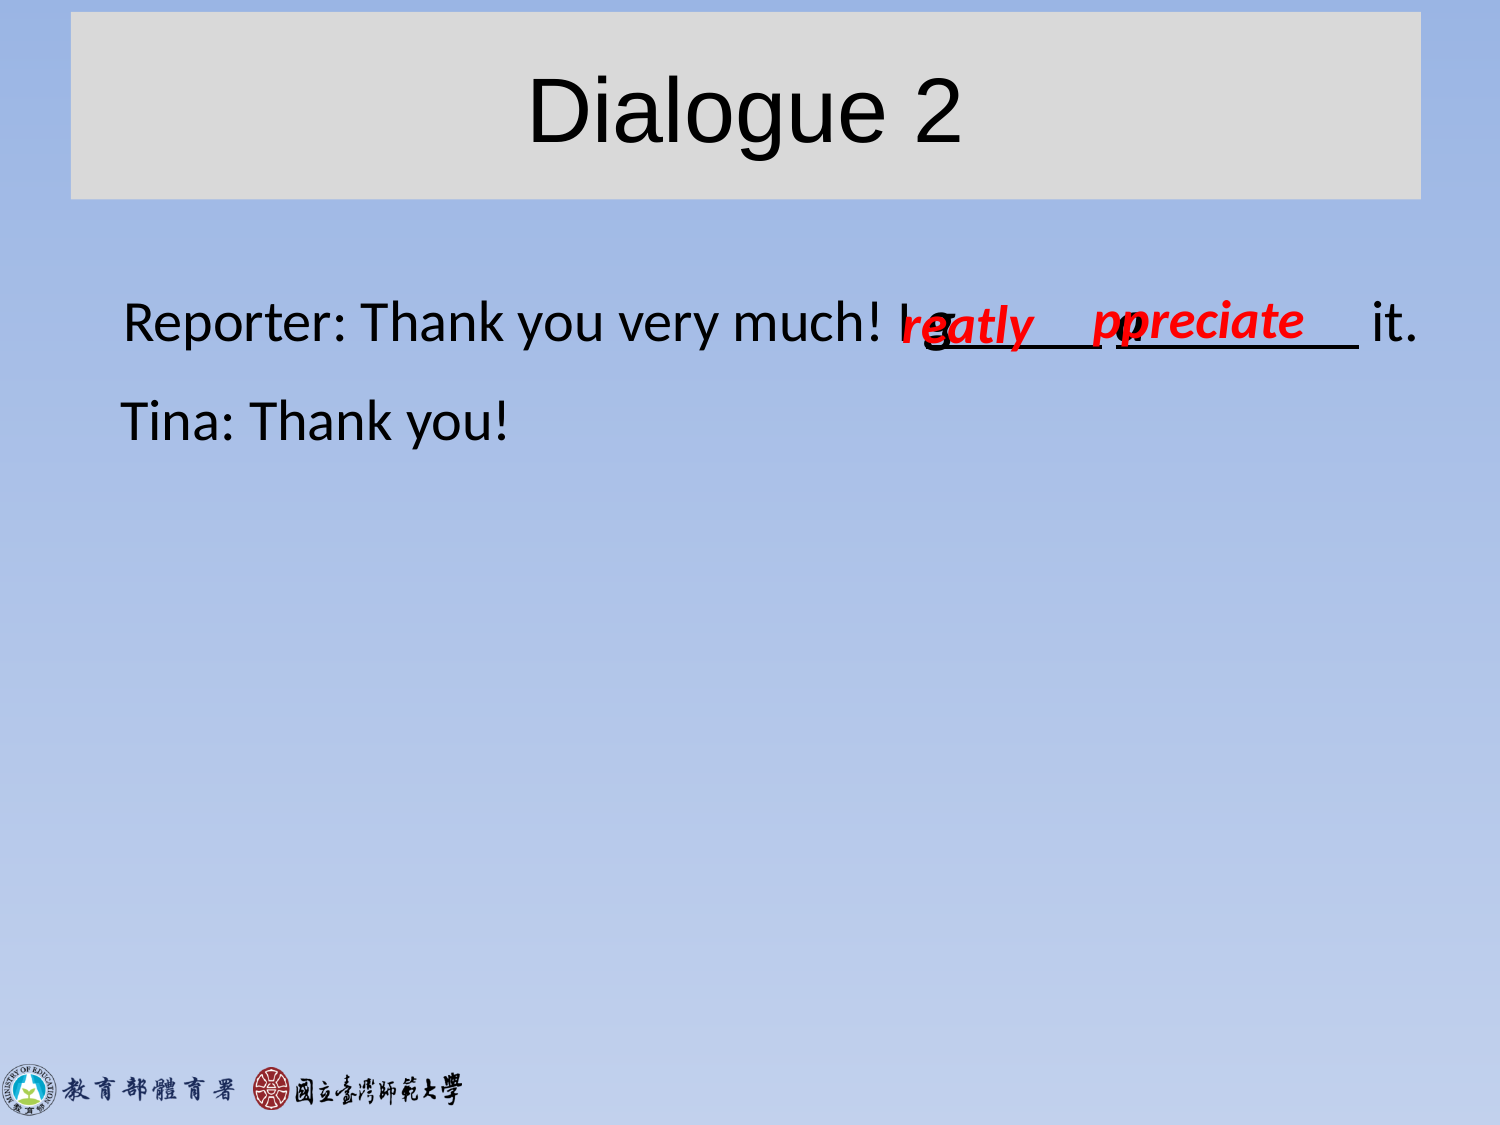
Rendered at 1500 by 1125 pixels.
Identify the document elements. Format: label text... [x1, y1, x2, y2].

list Reporter: Thank you very much! I g a it. Tina: Thank you! [49, 275, 1443, 1062]
text_box reatly [886, 282, 1051, 363]
text_box ppreciate [1077, 277, 1322, 358]
title Dialogue 2 [70, 11, 1421, 200]
